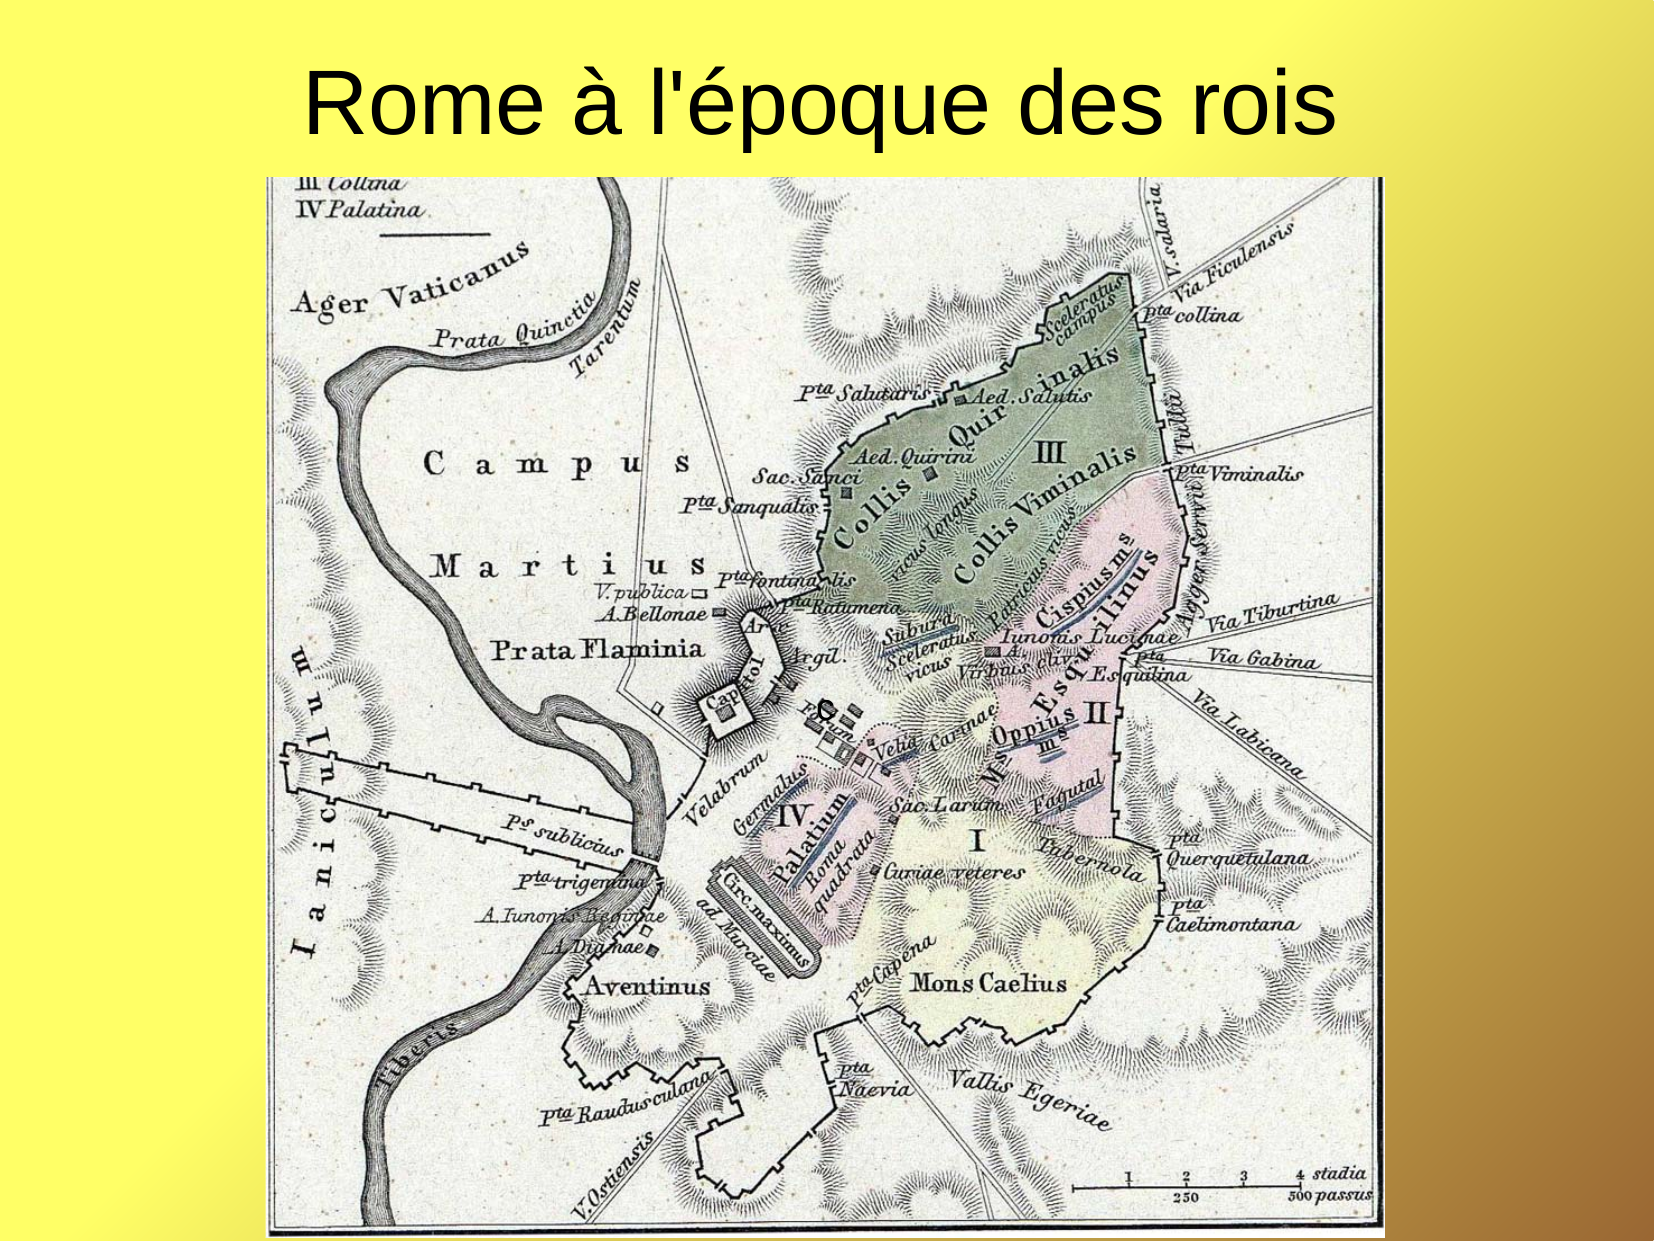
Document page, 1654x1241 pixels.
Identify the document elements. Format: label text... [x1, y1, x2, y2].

title Rome à l'époque des rois [76, 0, 1565, 207]
picture [265, 177, 1385, 1238]
